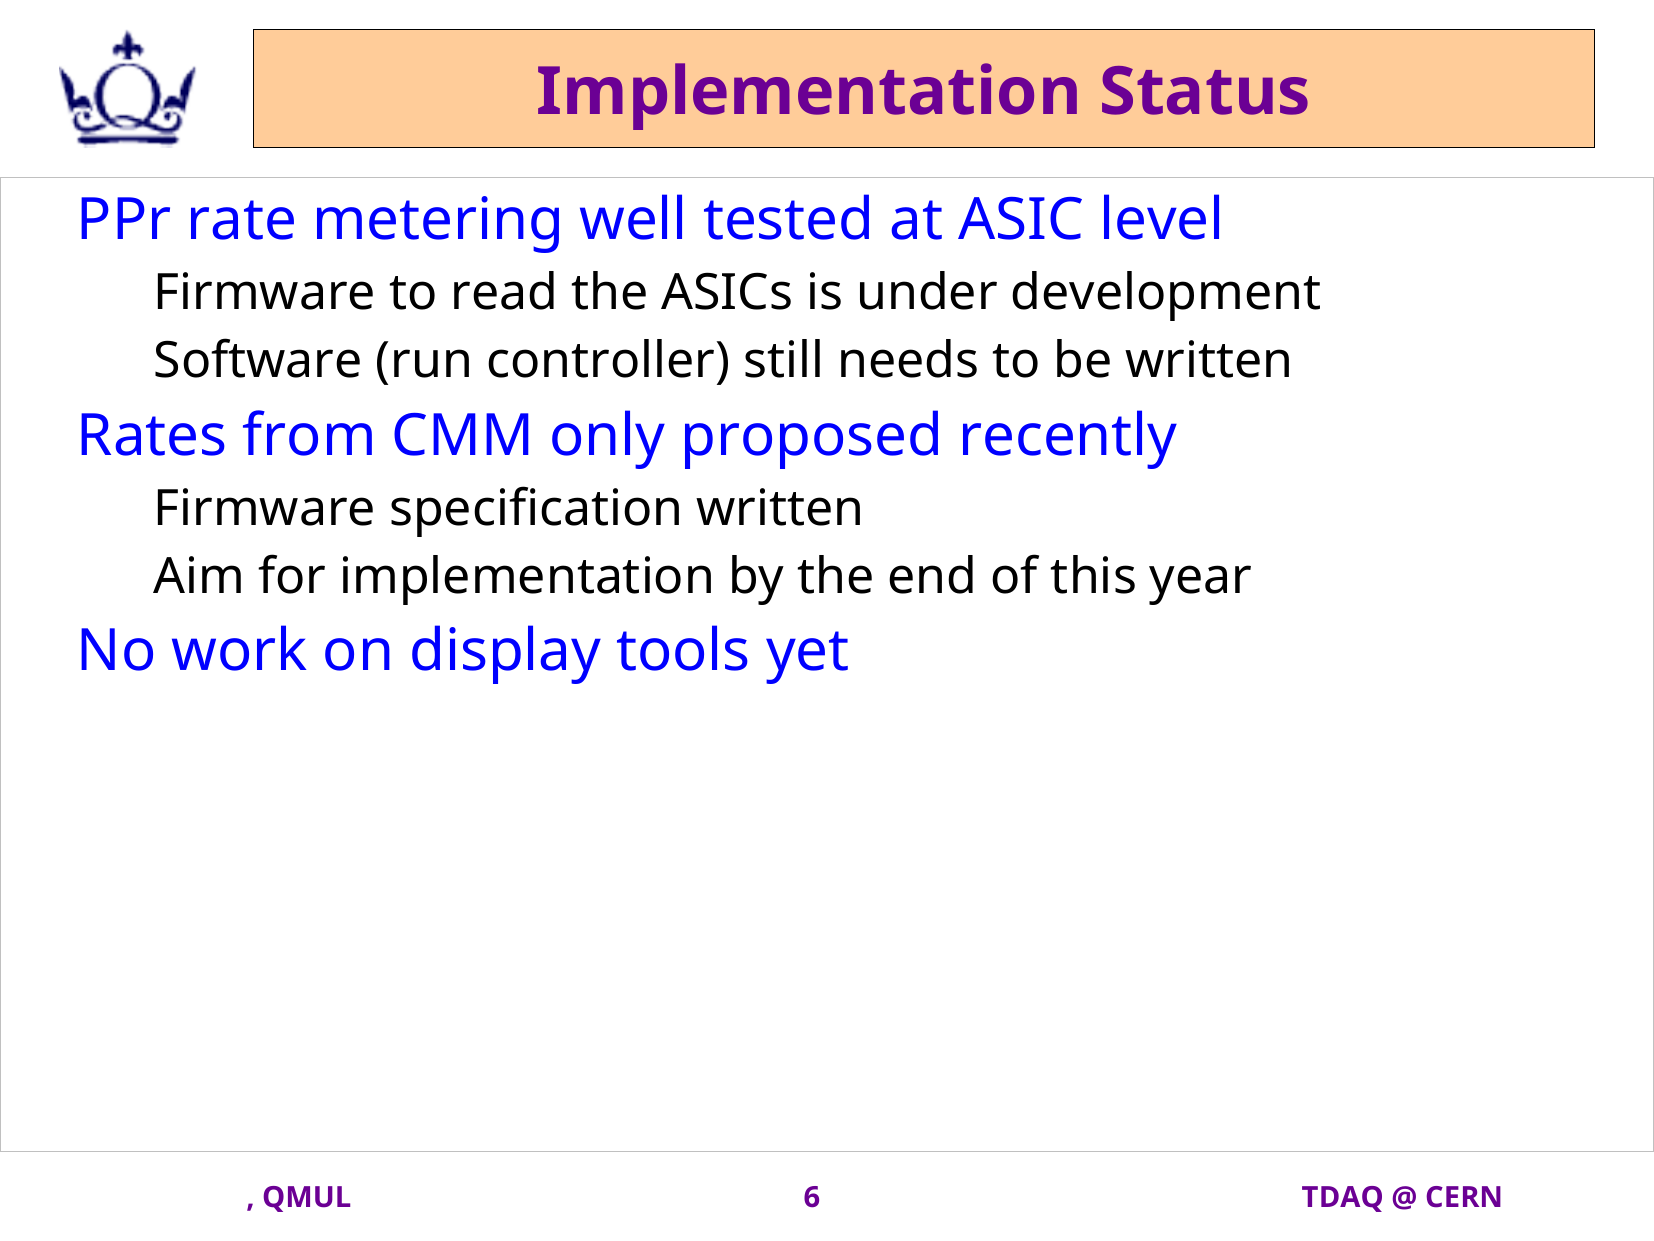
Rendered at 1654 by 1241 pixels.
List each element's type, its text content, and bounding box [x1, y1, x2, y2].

picture [59, 29, 200, 148]
title Implementation Status [253, 29, 1595, 148]
list PPr rate metering well tested at ASIC level Firmware to read the ASICs is under development Software (run controller) still needs to be written Rates from CMM only proposed recently Firmware specification written Aim for implementation by the end of this year No work on display tools yet [59, 176, 1603, 1149]
